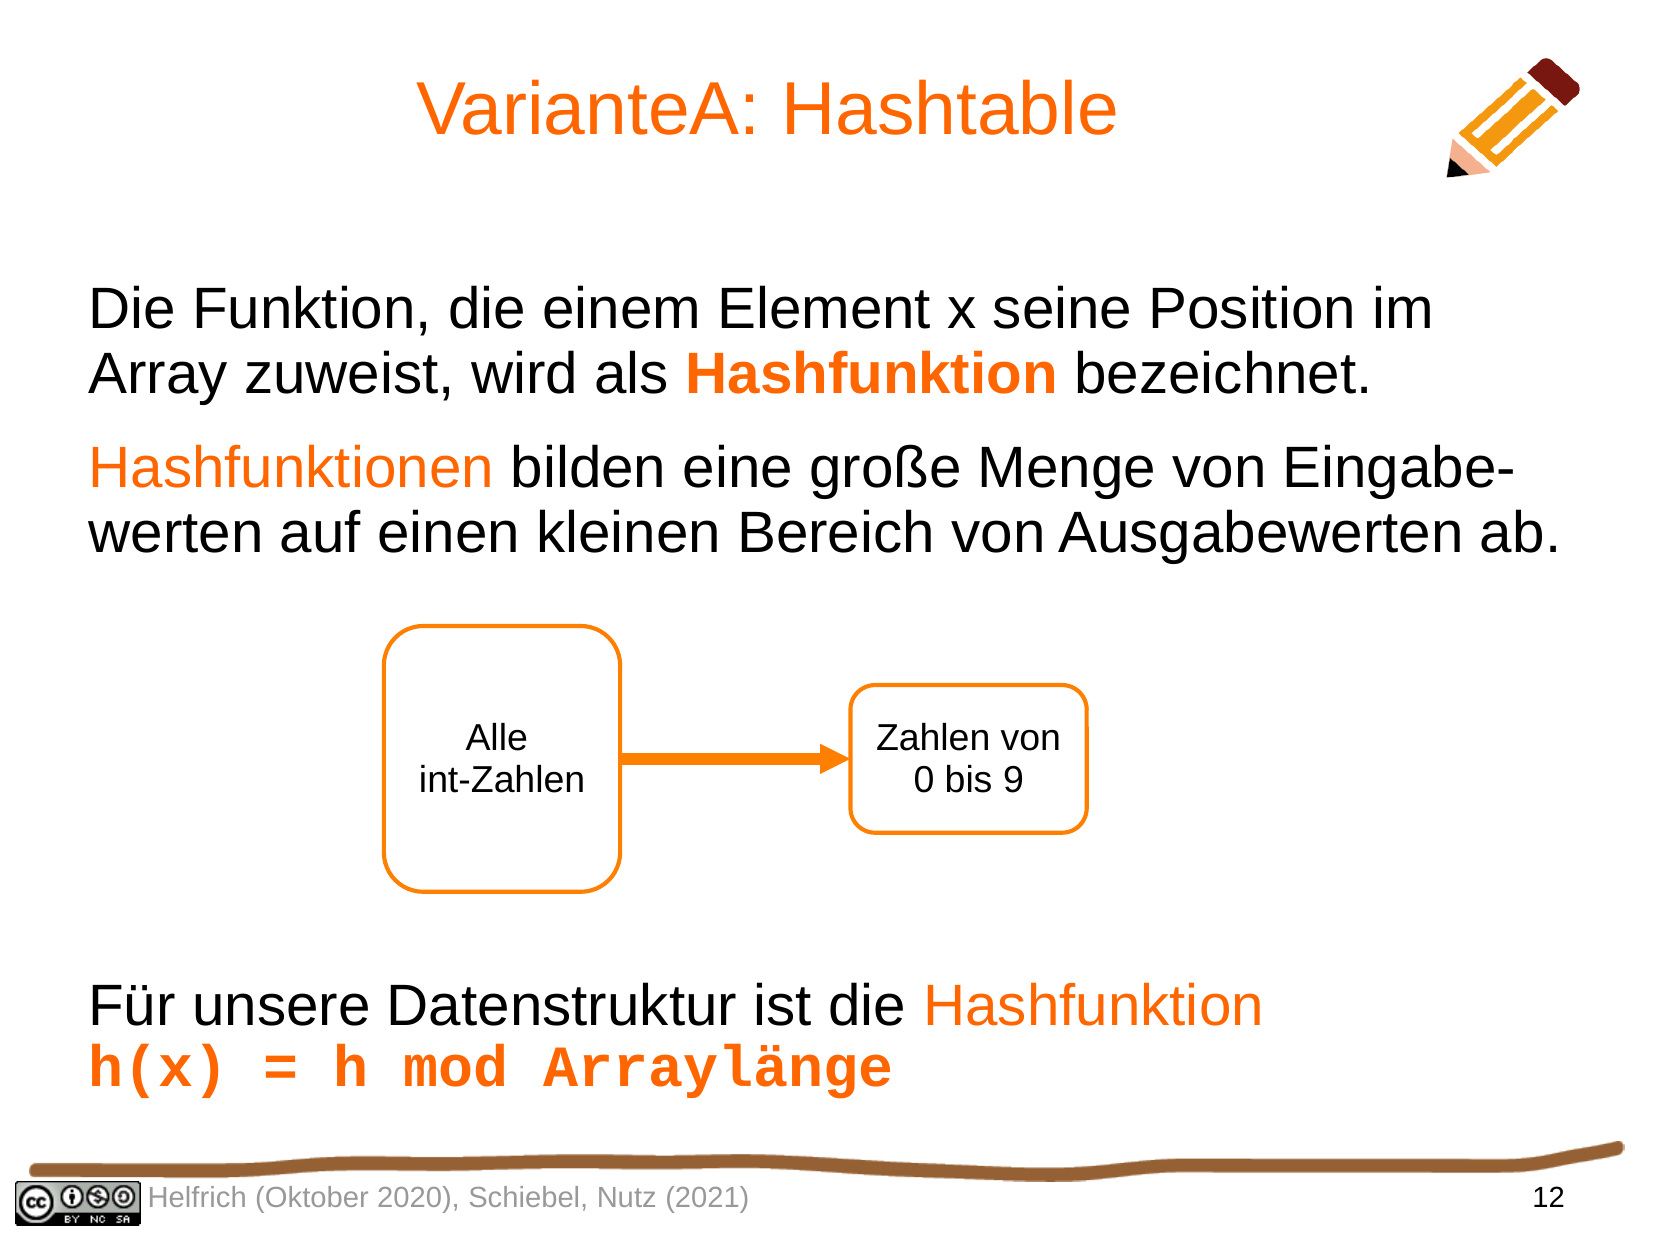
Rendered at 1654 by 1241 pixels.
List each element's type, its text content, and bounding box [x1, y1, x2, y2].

text_box Alle int-Zahlen [383, 625, 621, 892]
picture [1447, 58, 1580, 178]
text_box Zahlen von 0 bis 9 [850, 685, 1087, 833]
list Die Funktion, die einem Element x seine Position im Array zuweist, wird als Hashfunktion bezeichnet. Hashfunktionen bilden eine große Menge von Eingabe-werten auf einen kleinen Bereich von Ausgabewerten ab. Für unsere Datenstruktur ist die Hashfunktion h(x) = h mod Arraylänge [88, 275, 1565, 1142]
picture [15, 1141, 1625, 1226]
title VarianteA: Hashtable [88, 39, 1447, 178]
